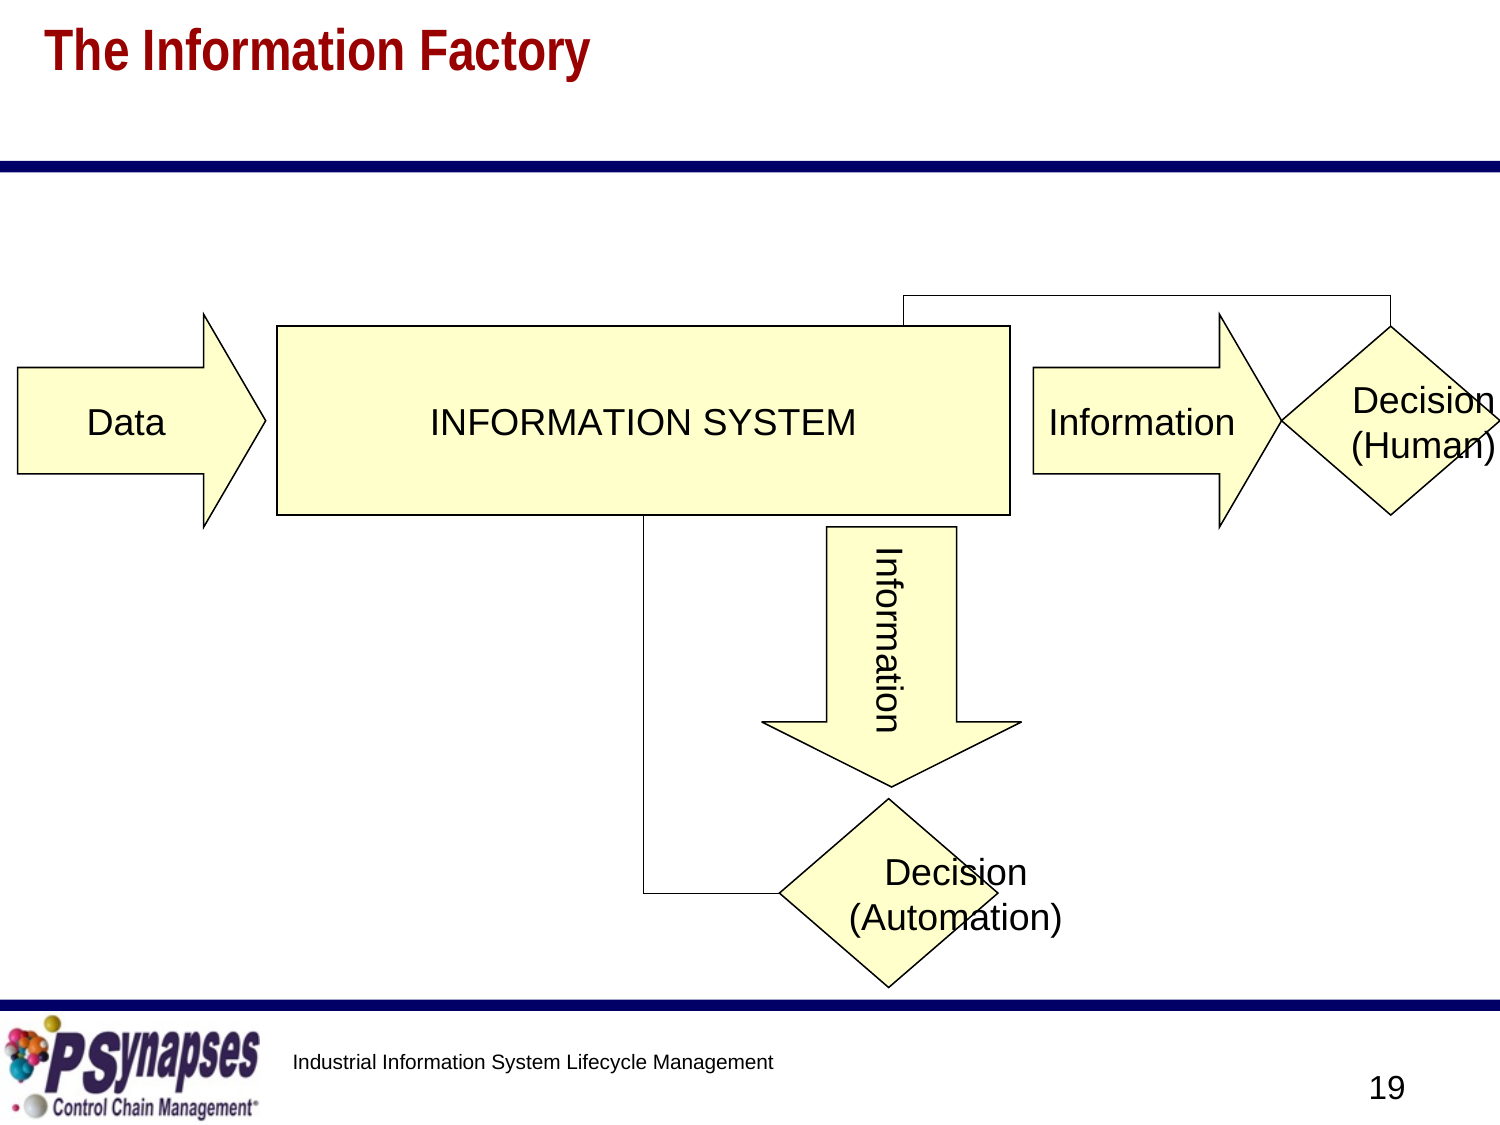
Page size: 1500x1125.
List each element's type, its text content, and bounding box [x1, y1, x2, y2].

text_box Decision (Automation) [779, 798, 998, 988]
title The Information Factory [29, 12, 1471, 138]
text_box Decision (Human) [1281, 326, 1500, 516]
text_box INFORMATION SYSTEM [277, 326, 1010, 516]
picture [0, 1011, 260, 1125]
text_box Information [1033, 314, 1282, 528]
text_box Data [17, 314, 266, 528]
text_box Information [761, 526, 1022, 787]
